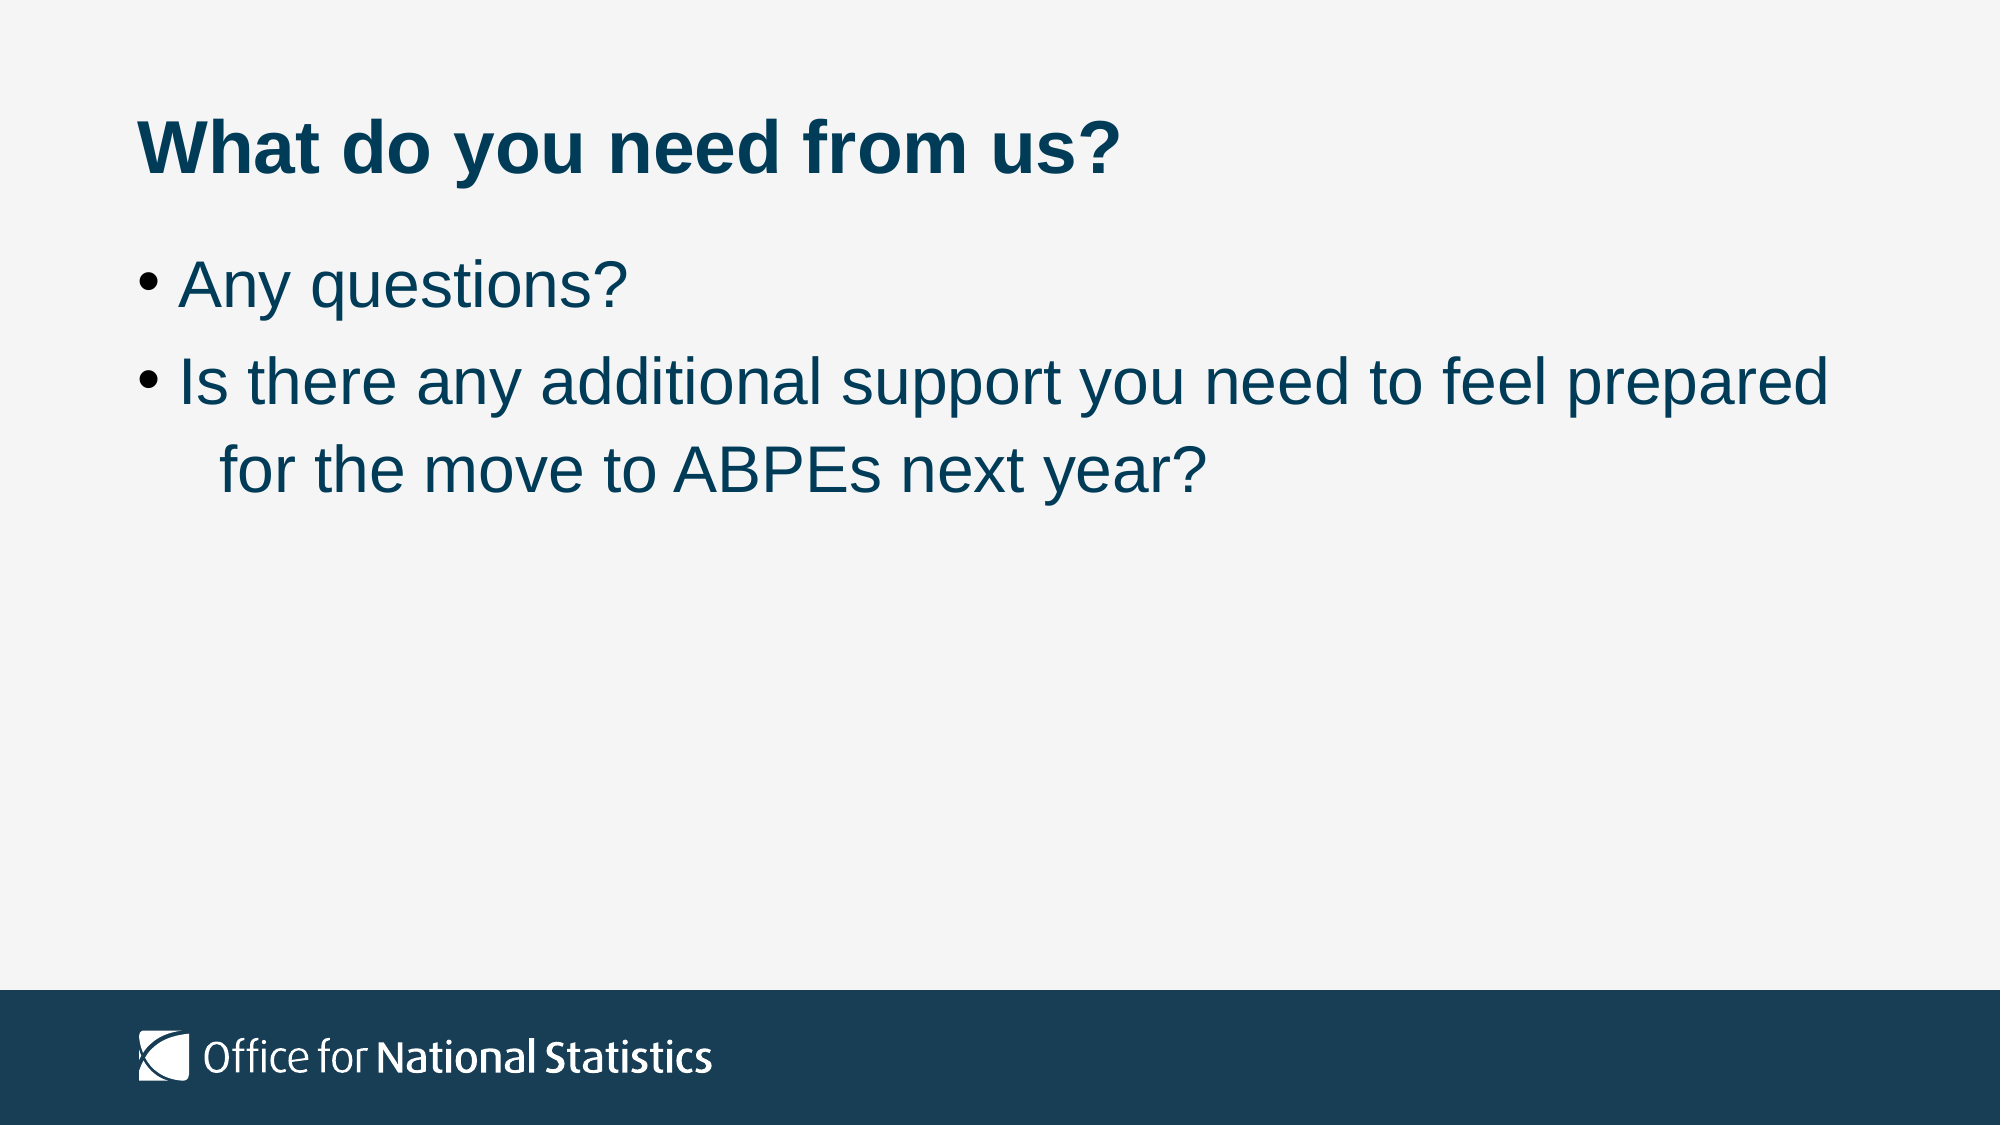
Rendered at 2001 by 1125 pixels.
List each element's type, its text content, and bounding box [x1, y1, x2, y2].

list Any questions? Is there any additional support you need to feel prepared for the move to ABPEs next year? [137, 233, 1863, 504]
title What do you need from us? [137, 105, 1863, 192]
